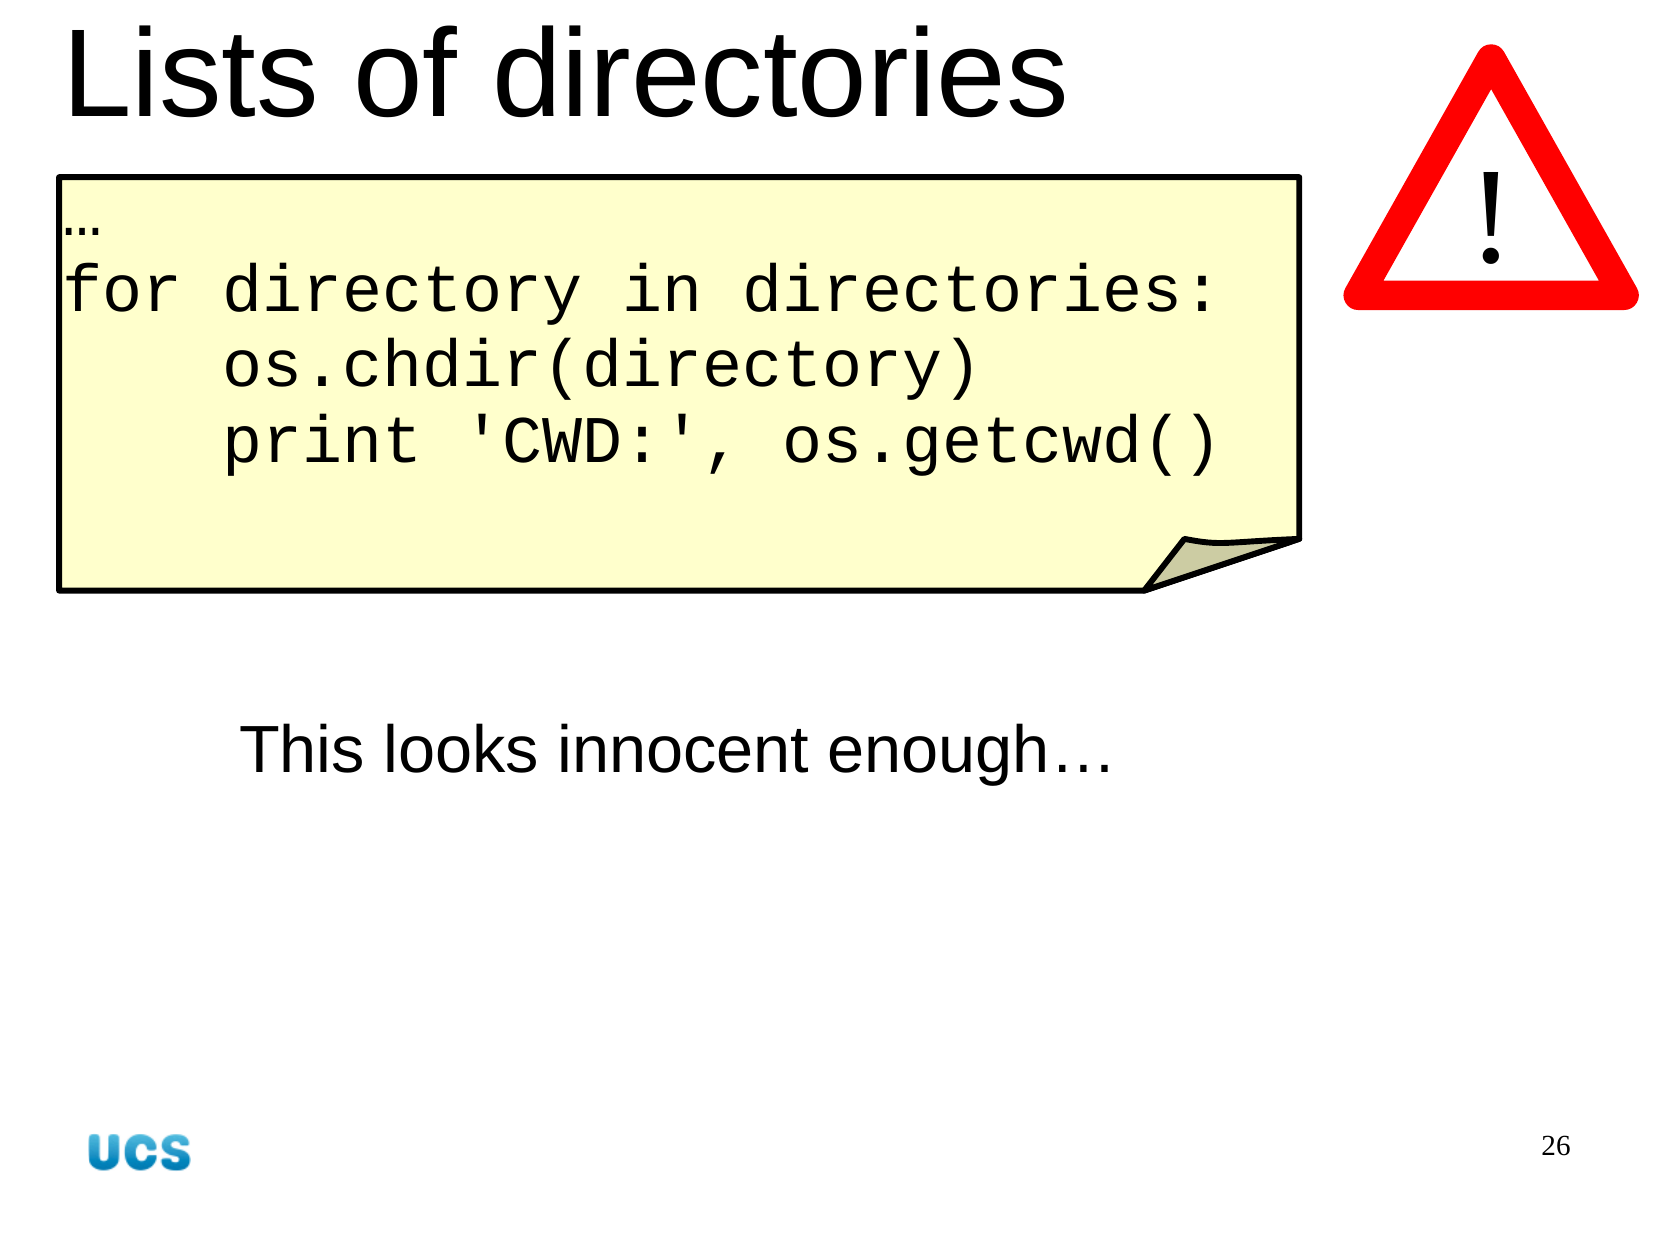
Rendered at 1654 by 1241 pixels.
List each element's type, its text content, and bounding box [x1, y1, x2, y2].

text_box This looks innocent enough… [236, 708, 1124, 790]
picture [88, 1133, 191, 1172]
text_box … for directory in directories: os.chdir(directory) print 'CWD:', os.getcwd() [59, 177, 1300, 591]
text_box ! [1358, 59, 1625, 296]
text_box Lists of directories [59, 0, 1073, 146]
